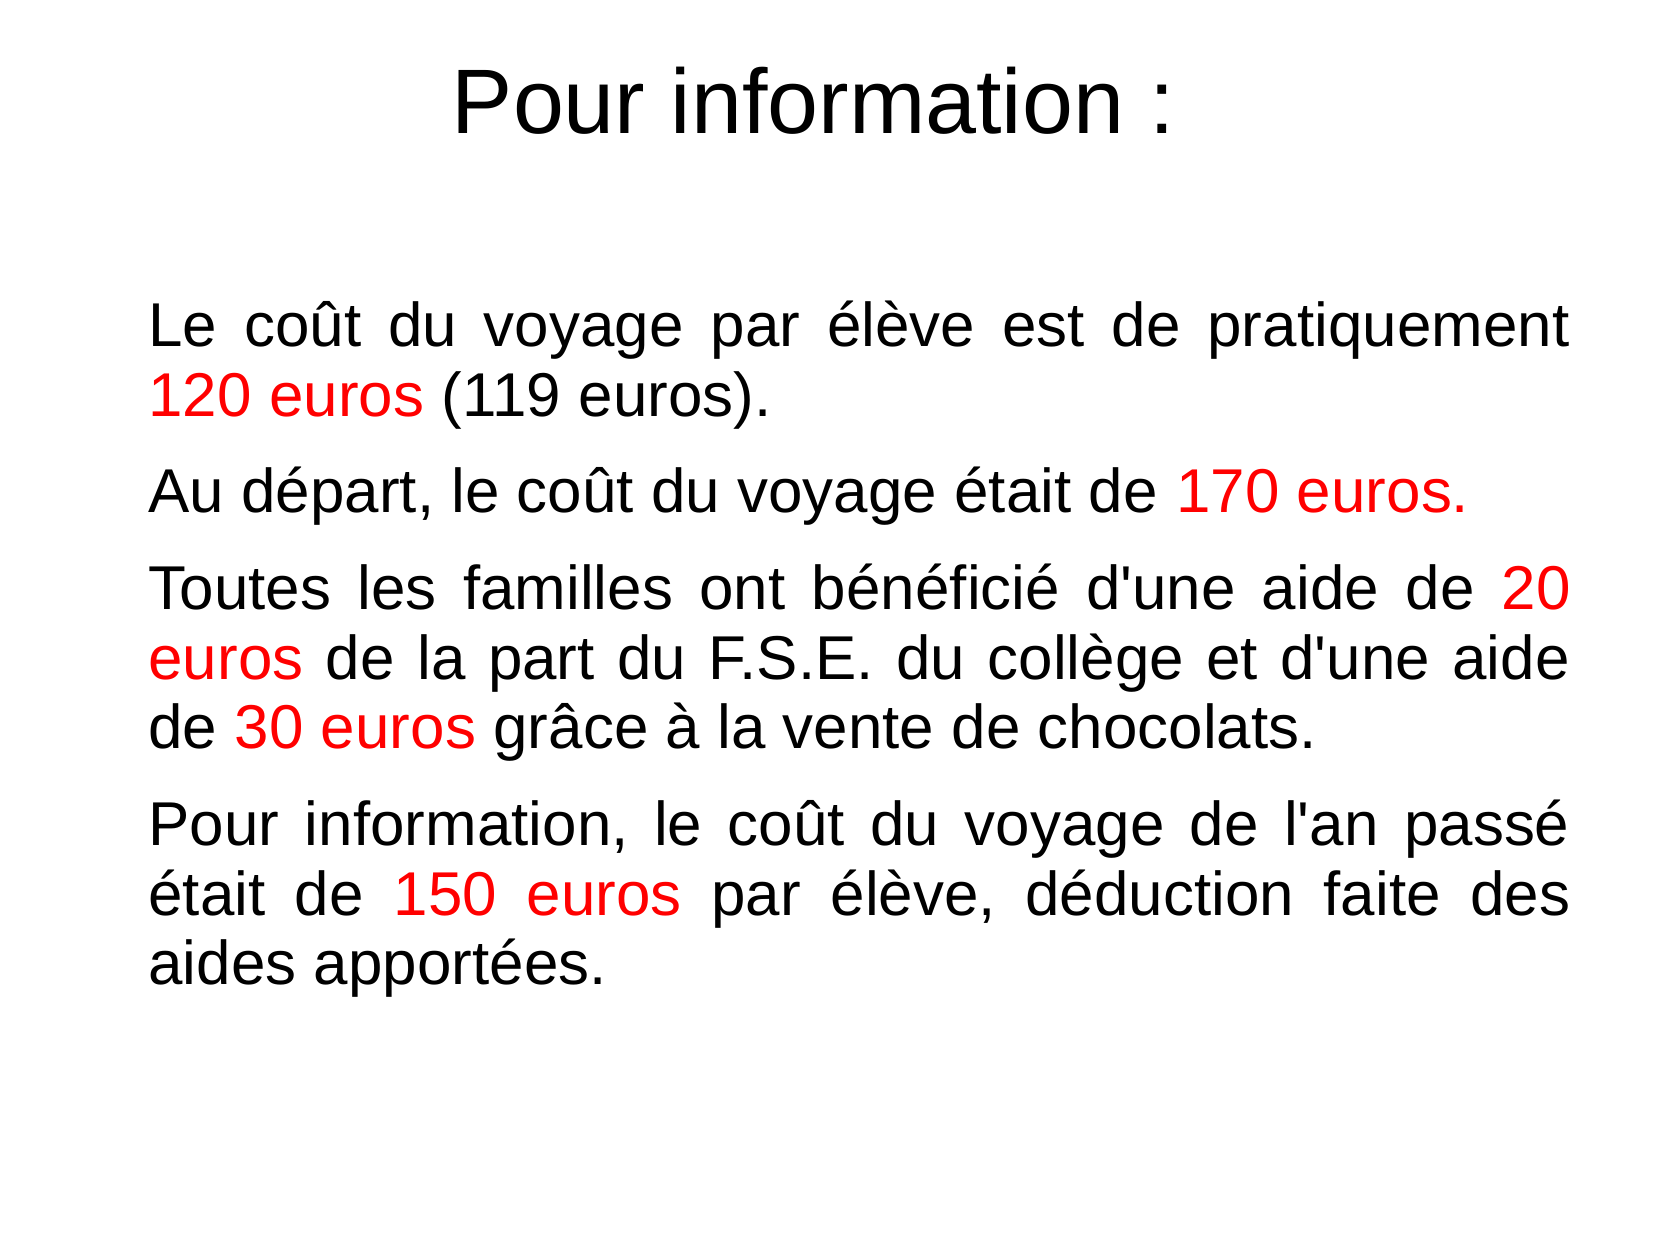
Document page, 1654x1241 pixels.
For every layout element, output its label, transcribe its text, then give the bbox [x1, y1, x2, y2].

title Pour information : [82, 49, 1571, 257]
list Le coût du voyage par élève est de pratiquement 120 euros (119 euros). Au départ, le coût du voyage était de 170 euros. Toutes les familles ont bénéficié d'une aide de 20 euros de la part du F.S.E. du collège et d'une aide de 30 euros grâce à la vente de chocolats. Pour information, le coût du voyage de l'an passé était de 150 euros par élève, déduction faite des aides apportées. [82, 290, 1571, 1010]
